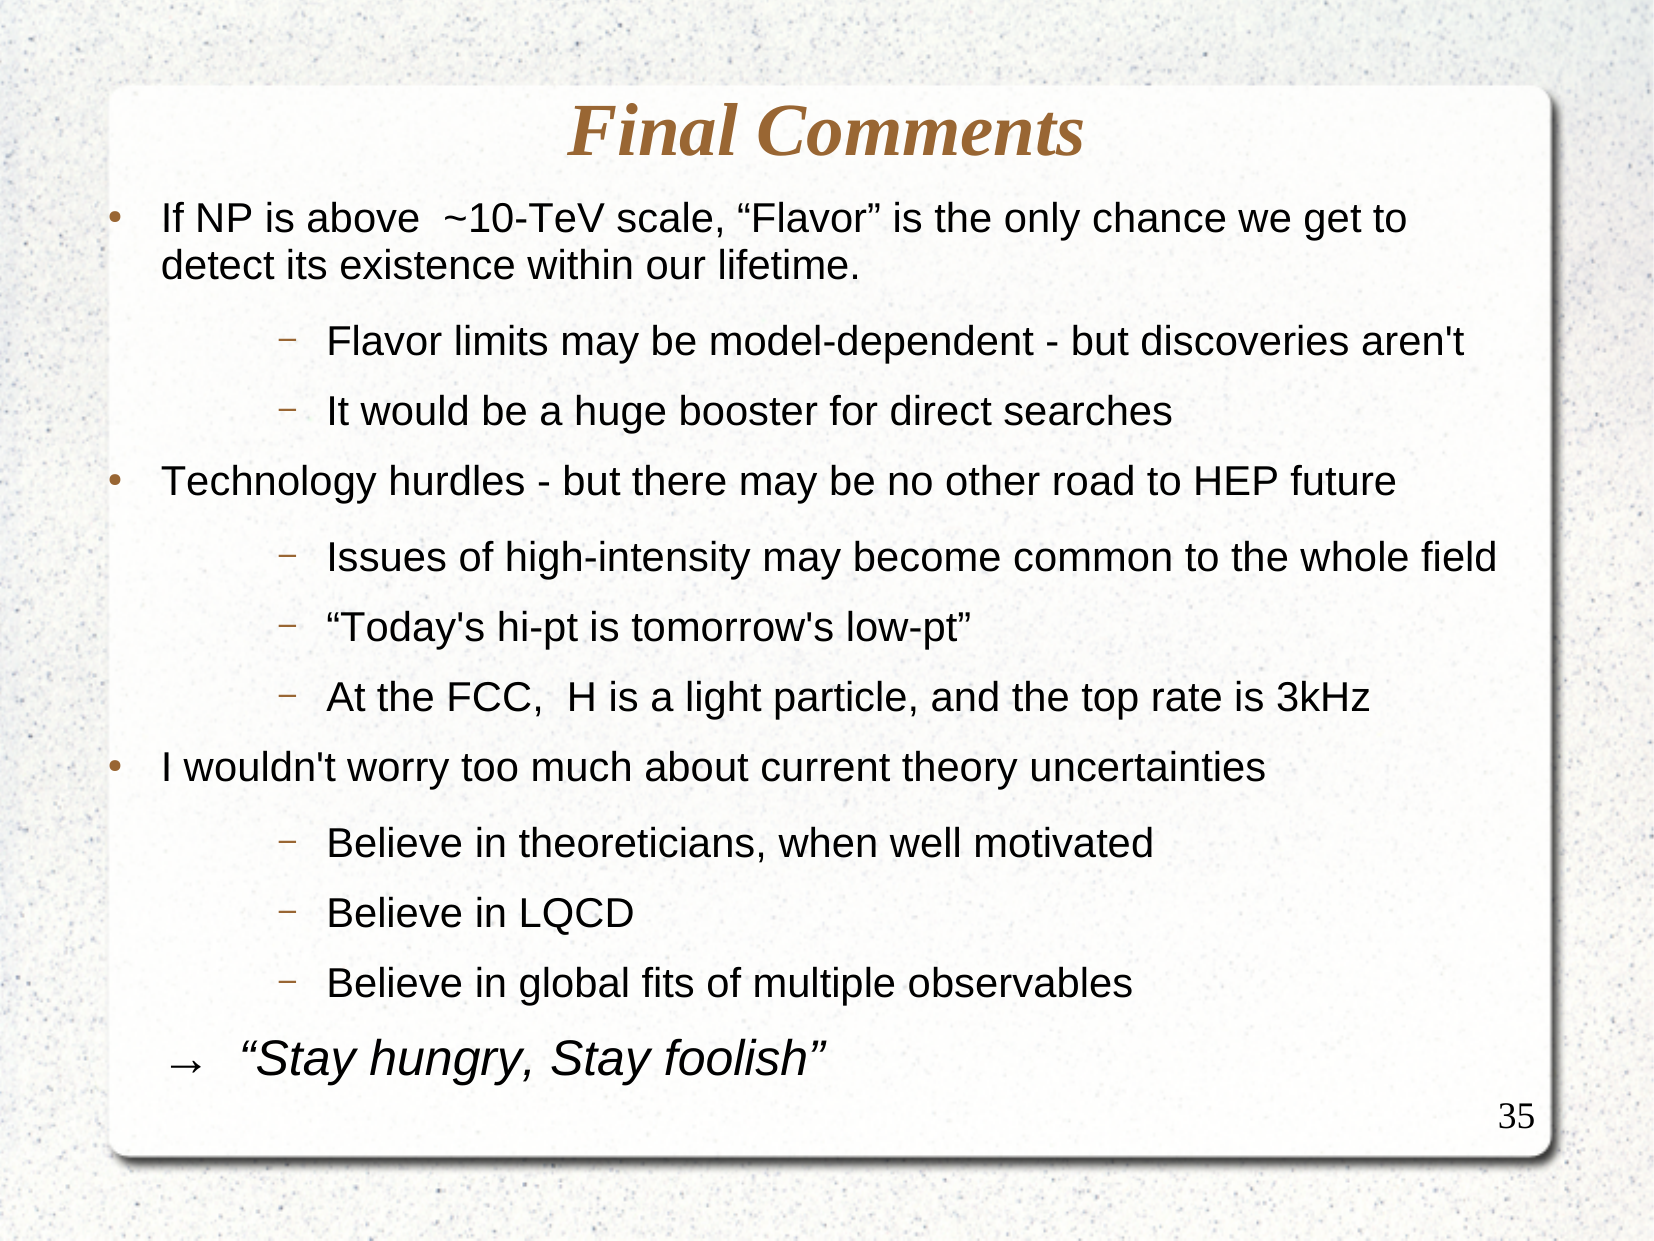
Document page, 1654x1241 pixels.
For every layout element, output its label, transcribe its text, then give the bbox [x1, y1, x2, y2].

title Final Comments [118, 88, 1536, 172]
list If NP is above ~10-TeV scale, “Flavor” is the only chance we get to detect its existence within our lifetime. Flavor limits may be model-dependent - but discoveries aren't It would be a huge booster for direct searches Technology hurdles - but there may be no other road to HEP future Issues of high-intensity may become common to the whole field “Today's hi-pt is tomorrow's low-pt” At the FCC, H is a light particle, and the top rate is 3kHz I wouldn't worry too much about current theory uncertainties Believe in theoreticians, when well motivated Believe in LQCD Believe in global fits of multiple observables → “Stay hungry, Stay foolish” [90, 195, 1533, 1180]
picture [0, 0, 1654, 1241]
